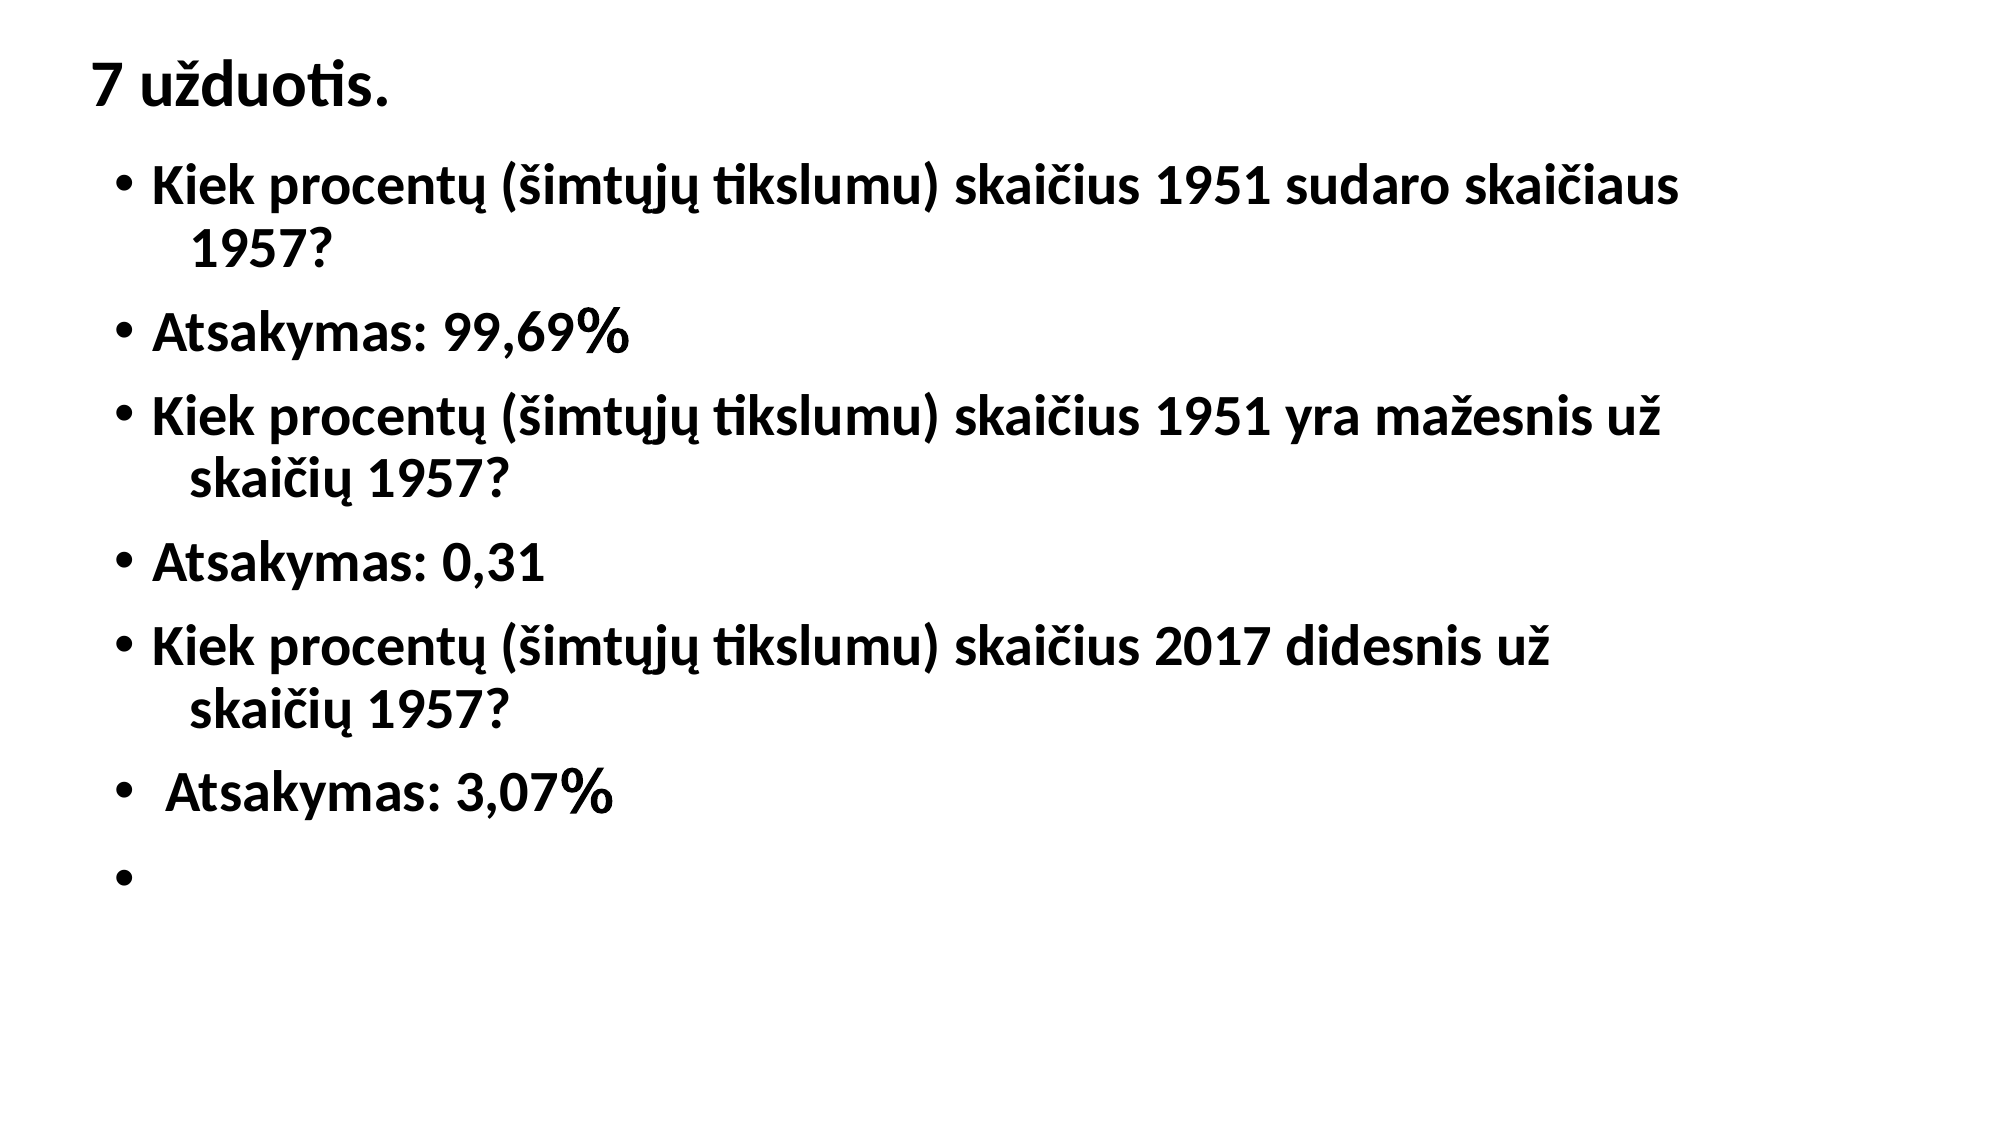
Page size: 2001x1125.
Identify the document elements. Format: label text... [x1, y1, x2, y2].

title 7 užduotis. [75, 39, 1702, 130]
list Kiek procentų (šimtųjų tikslumu) skaičius 1951 sudaro skaičiaus 1957? Atsakymas: 99,69% Kiek procentų (šimtųjų tikslumu) skaičius 1951 yra mažesnis už skaičių 1957? Atsakymas: 0,31 Kiek procentų (šimtųjų tikslumu) skaičius 2017 didesnis už skaičių 1957? Atsakymas: 3,07% [99, 147, 1727, 945]
